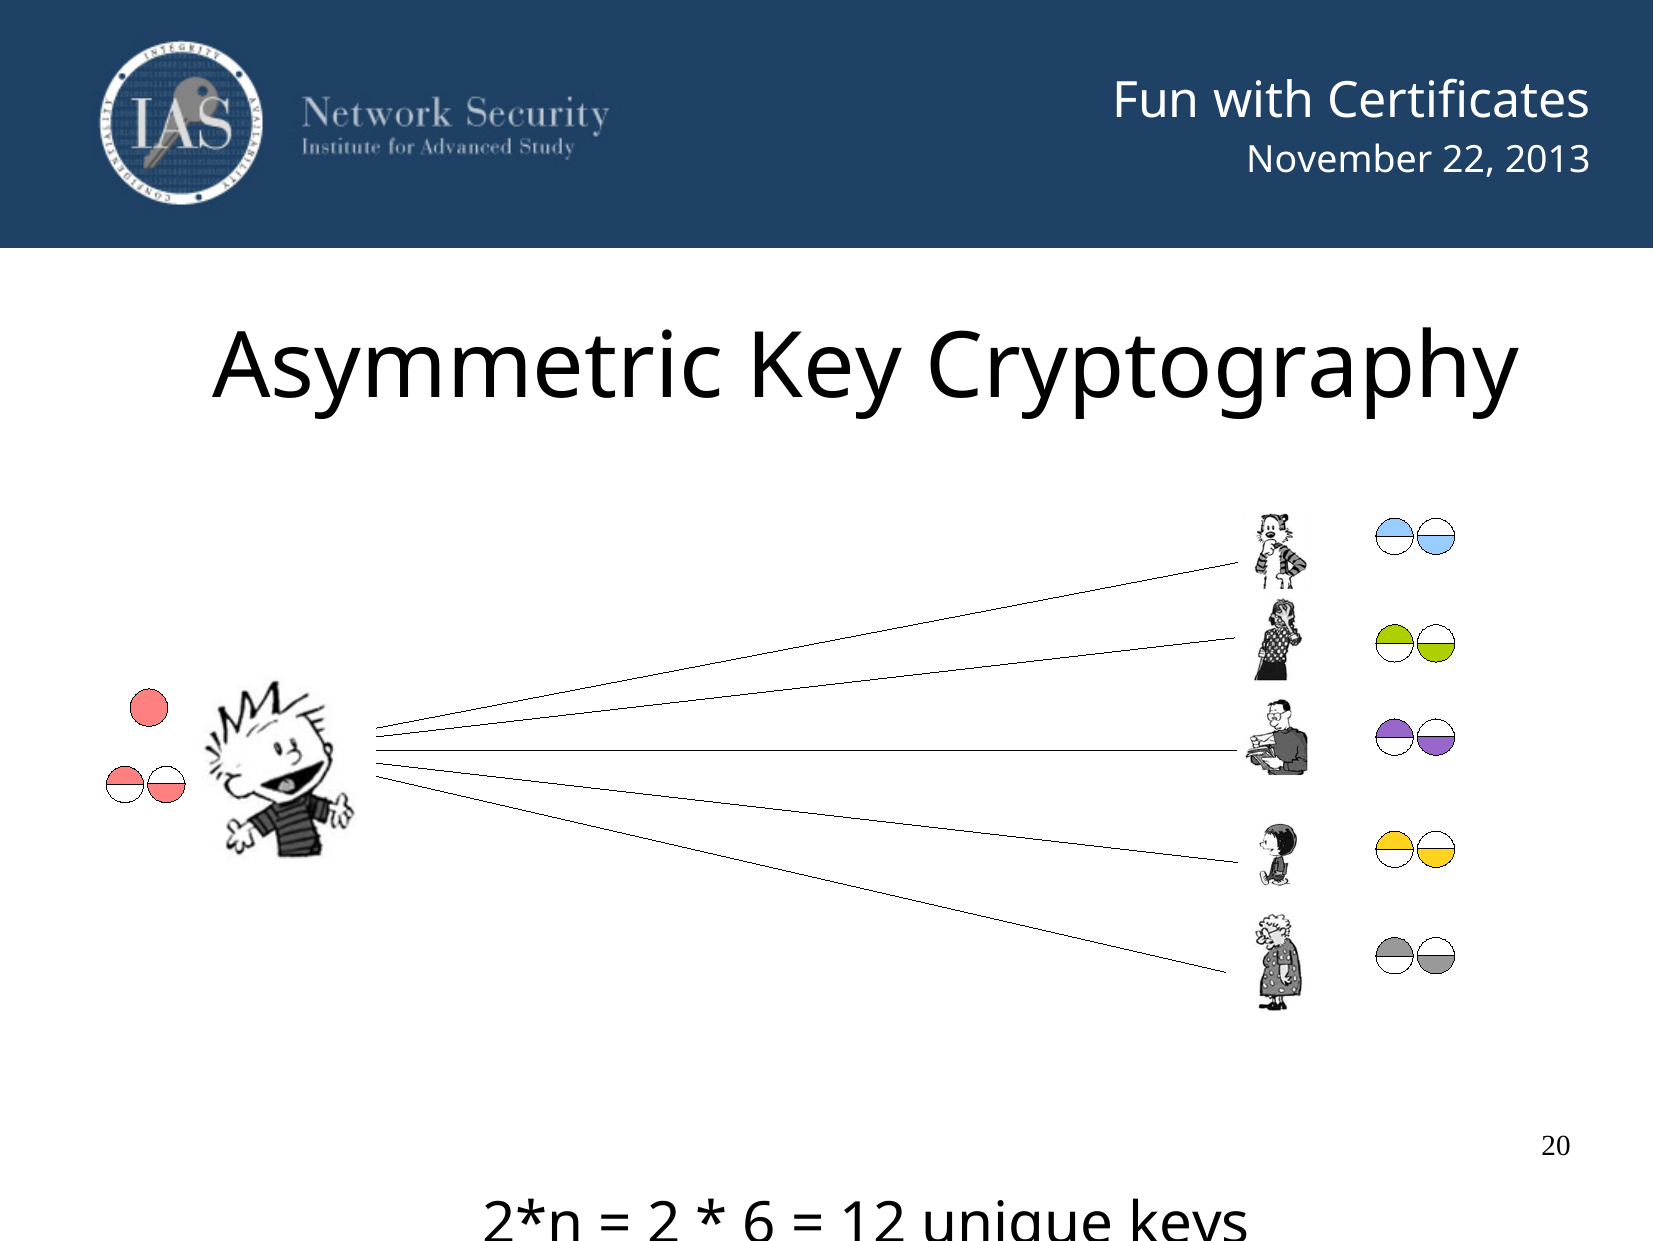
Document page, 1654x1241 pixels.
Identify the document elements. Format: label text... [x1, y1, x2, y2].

text_box [1375, 831, 1414, 850]
text_box [1375, 518, 1414, 537]
text_box [1375, 718, 1414, 738]
picture [1238, 511, 1315, 589]
picture [1226, 911, 1327, 1013]
text_box [1417, 736, 1455, 756]
picture [1235, 598, 1318, 681]
text_box [1375, 937, 1414, 957]
picture [1237, 698, 1316, 776]
text_box [1417, 848, 1455, 868]
text_box [1375, 624, 1414, 643]
text_box [130, 688, 168, 727]
picture [191, 674, 376, 863]
text_box [147, 783, 186, 803]
text_box [106, 766, 144, 785]
list Asymmetric Key Cryptography 2*n = 2 * 6 = 12 unique keys [86, 300, 1576, 1148]
picture [0, 0, 1653, 248]
text_box [1417, 535, 1455, 555]
picture [1243, 822, 1310, 887]
text_box [1417, 955, 1455, 974]
text_box [1417, 644, 1455, 663]
